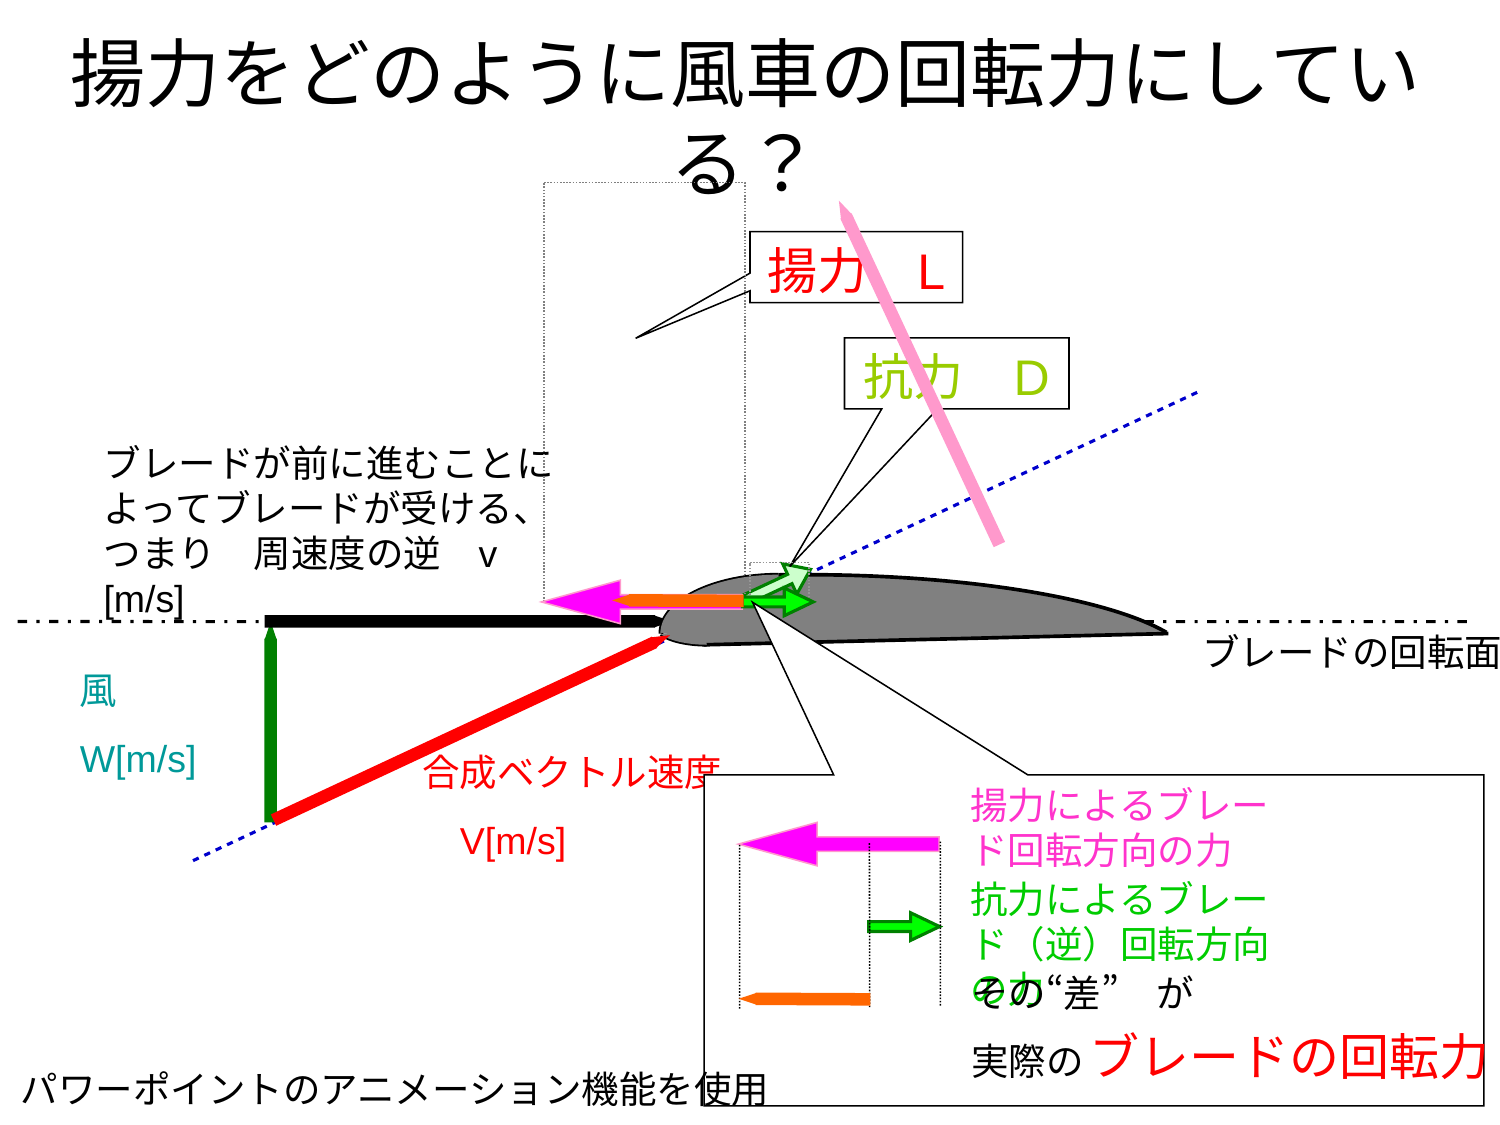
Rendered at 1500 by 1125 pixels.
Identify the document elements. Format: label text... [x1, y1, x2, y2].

text_box 抗力 D [925, 368, 933, 380]
text_box [1299, 774, 1484, 962]
text_box 揚力 L [635, 231, 879, 339]
text_box 抗力 D [910, 337, 1070, 409]
text_box ブレードの回転面 [1187, 621, 1500, 682]
text_box 抗力によるブレード（逆）回転方向の力 [955, 868, 1299, 974]
text_box パワーポイントのアニメーション機能を使用 [5, 1058, 798, 1119]
text_box ブレードの回転力 [1074, 1018, 1500, 1093]
text_box 風 W[m/s] [64, 659, 231, 788]
title 揚力をどのように風車の回転力にしている？ [19, 19, 1473, 207]
text_box 揚力によるブレード回転方向の力 [955, 774, 1299, 868]
text_box 揚力 L [861, 231, 963, 303]
text_box その“差” が 実際の [956, 962, 1500, 1091]
text_box ブレードが前に進むことによってブレードが受ける、つまり 周速度の逆 v [m/s] [88, 432, 597, 583]
text_box 抗力 D [789, 337, 932, 567]
text_box [541, 563, 1484, 1106]
text_box 合成ベクトル速度 V[m/s] [407, 741, 832, 870]
